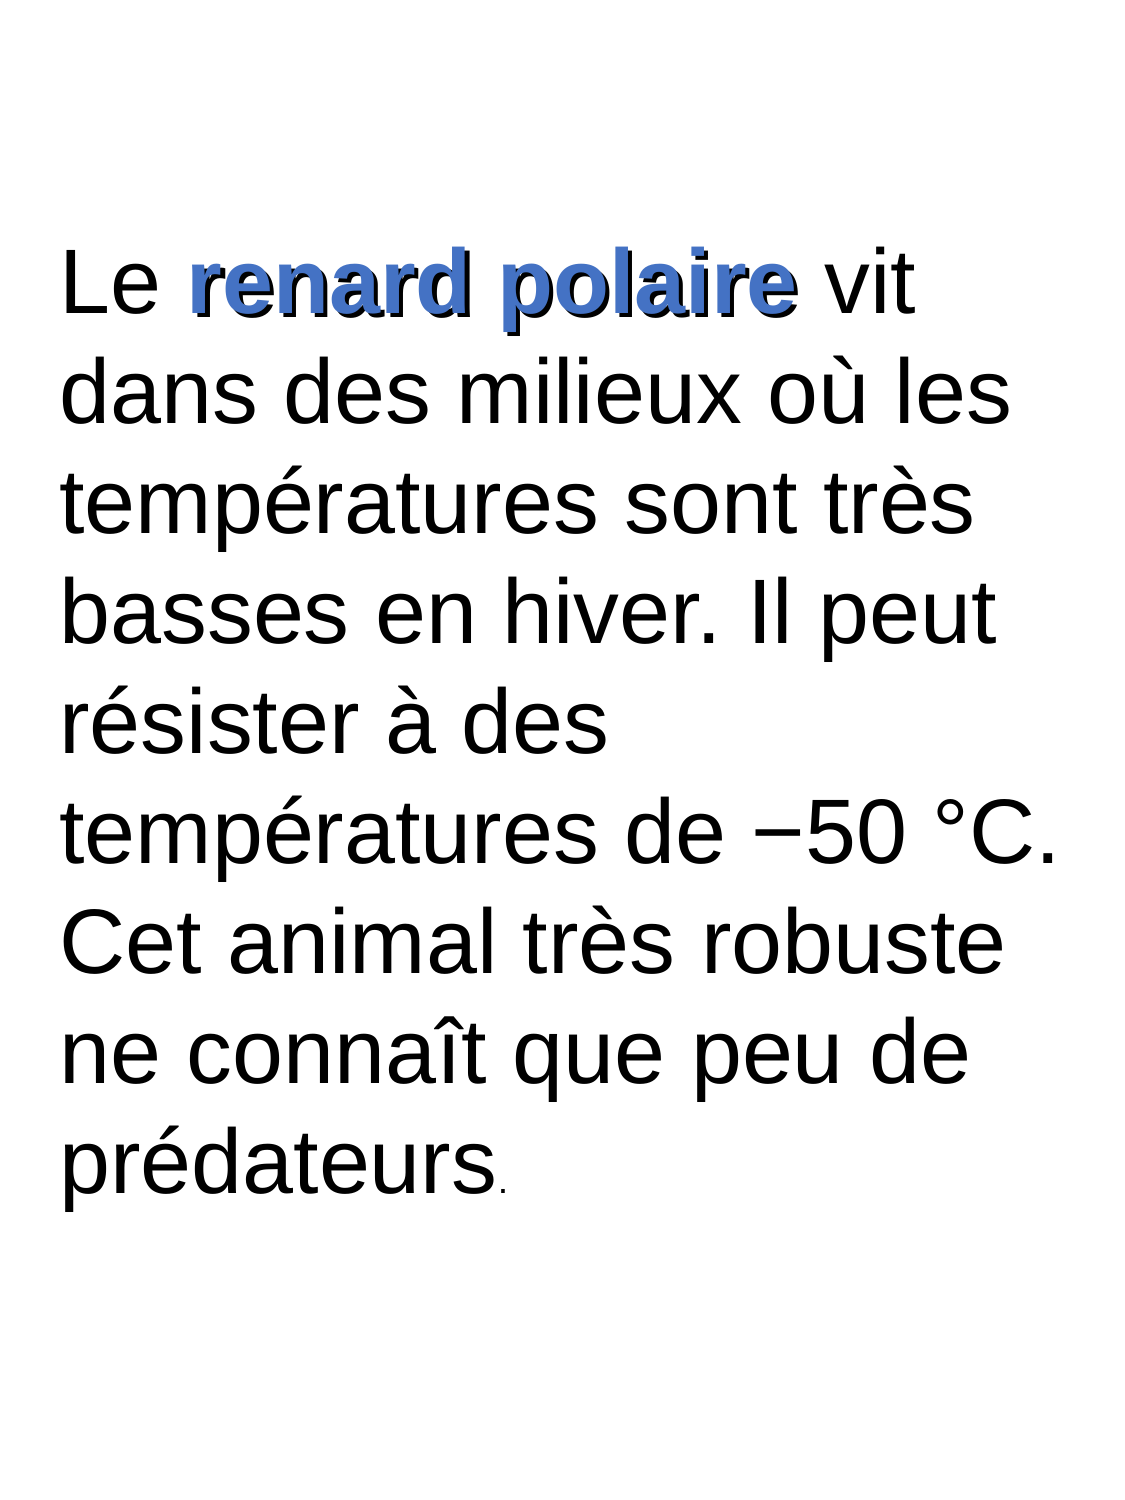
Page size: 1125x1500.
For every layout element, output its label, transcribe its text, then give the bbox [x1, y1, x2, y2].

text_box Le renard polaire vit dans des milieux où les températures sont très basses en hiver. Il peut résister à des températures de −50 °C. Cet animal très robuste ne connaît que peu de prédateurs. [44, 214, 1093, 1219]
